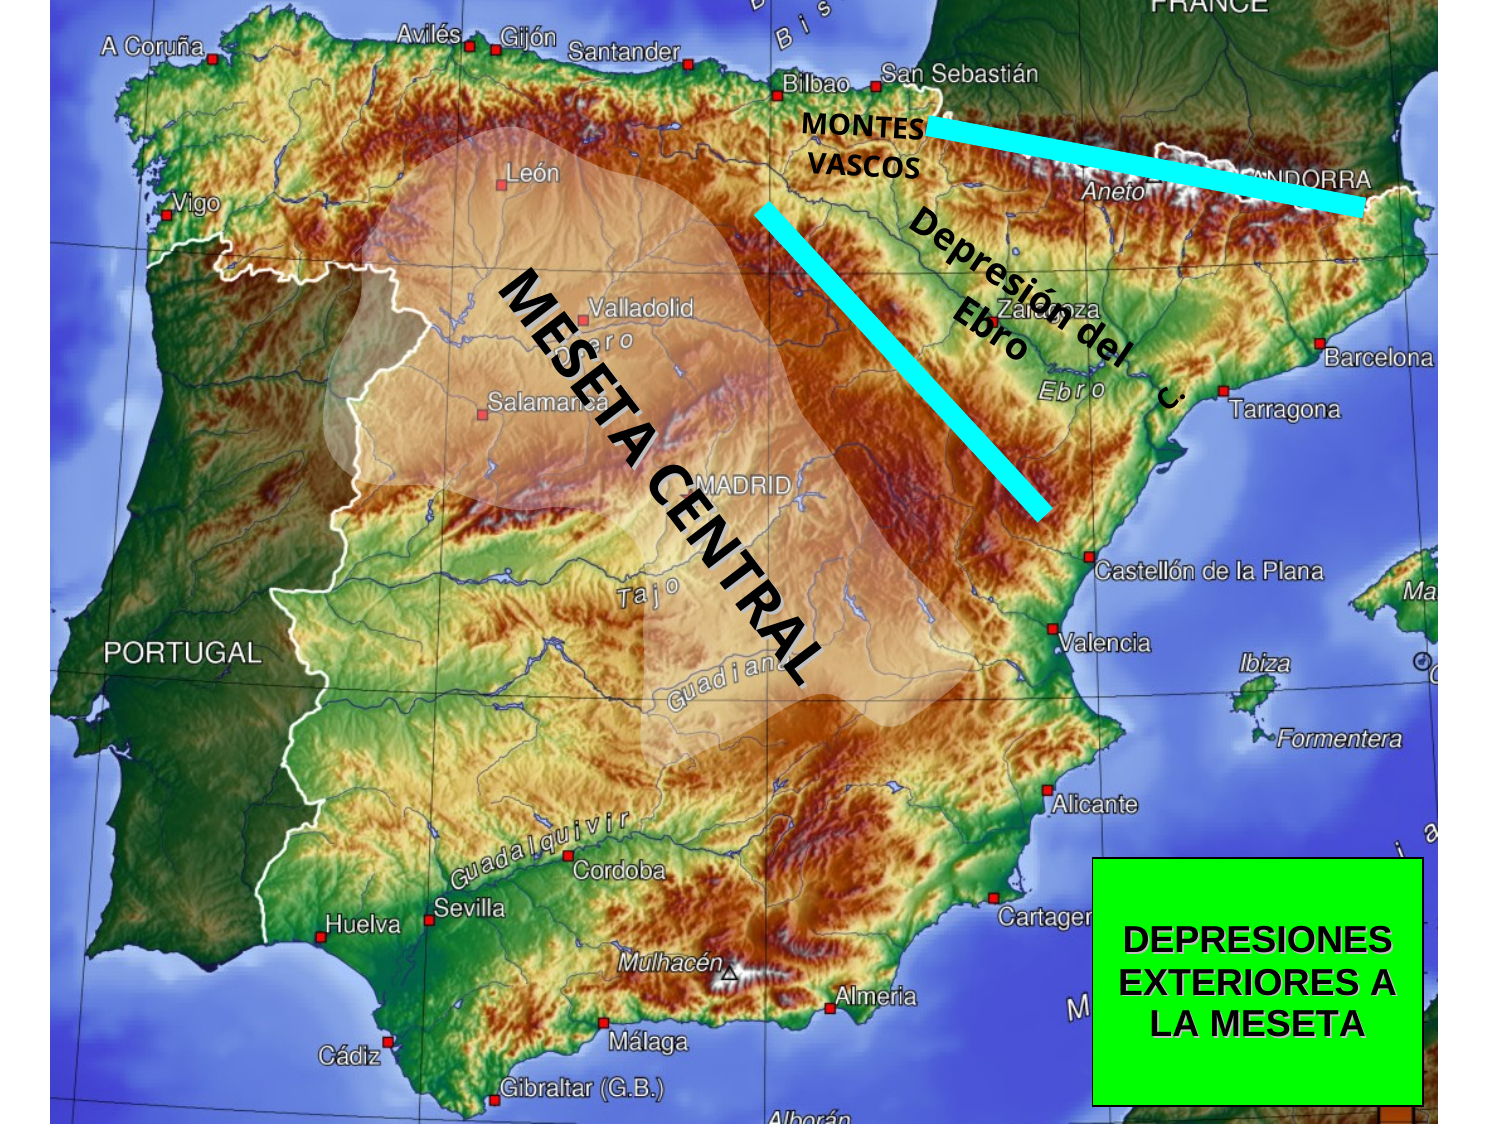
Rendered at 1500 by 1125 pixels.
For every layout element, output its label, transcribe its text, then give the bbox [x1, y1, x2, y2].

text_box Depresión del Ebro [827, 191, 1186, 442]
text_box C. [1021, 253, 1324, 534]
text_box [323, 126, 975, 727]
text_box MESETA CENTRAL [413, 182, 919, 768]
picture [50, 0, 1438, 1124]
text_box [640, 594, 750, 768]
text_box DEPRESIONES EXTERIORES A LA MESETA [1092, 857, 1424, 1106]
text_box MONTES VASCOS [700, 92, 1031, 199]
